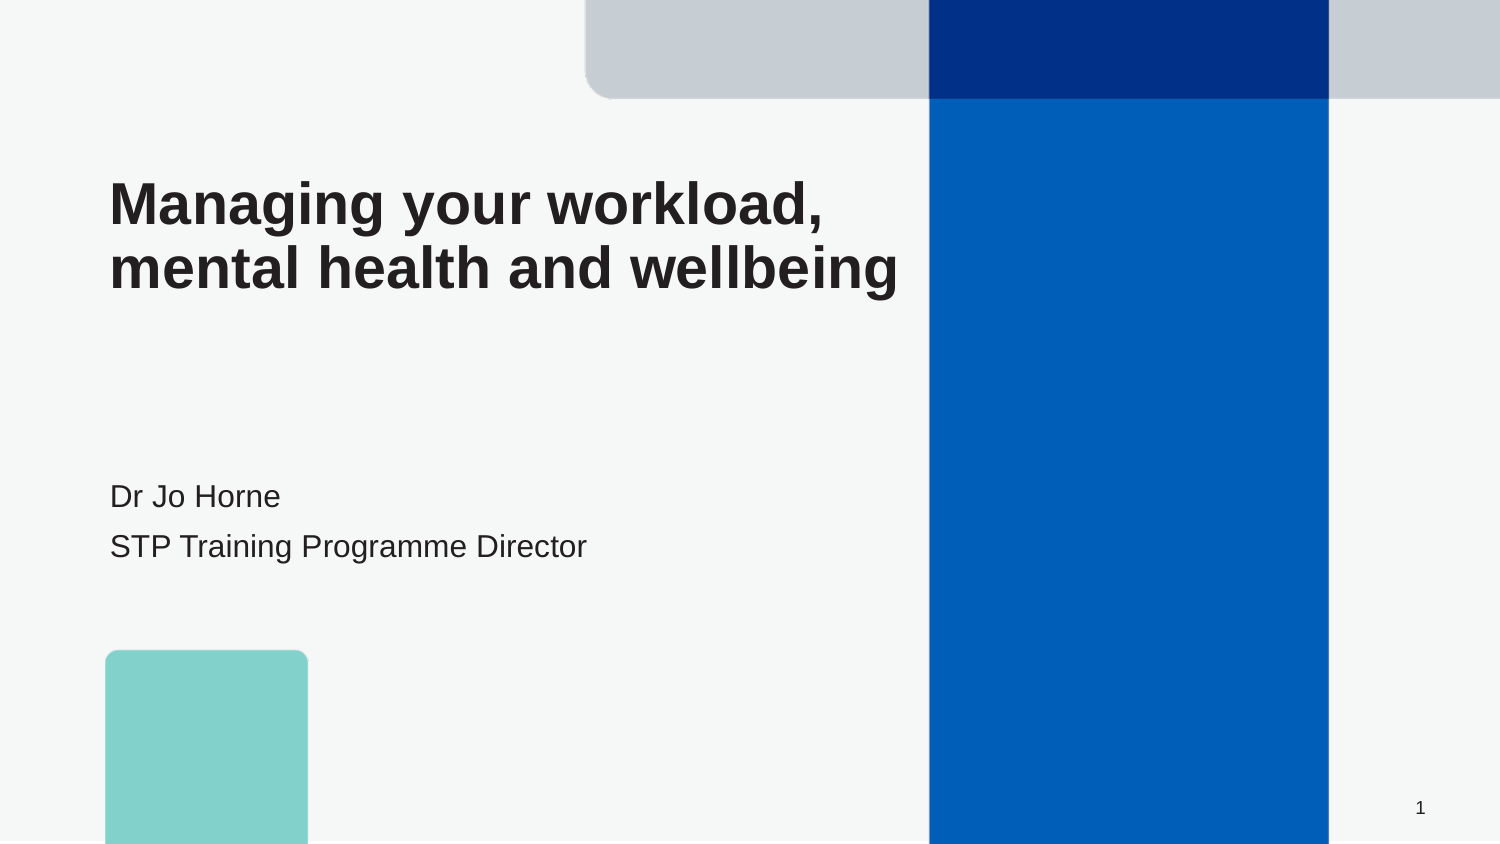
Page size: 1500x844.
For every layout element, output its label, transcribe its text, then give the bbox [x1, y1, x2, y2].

list Dr Jo Horne STP Training Programme Director [109, 477, 908, 588]
list Managing your workload, mental health and wellbeing [109, 173, 908, 367]
